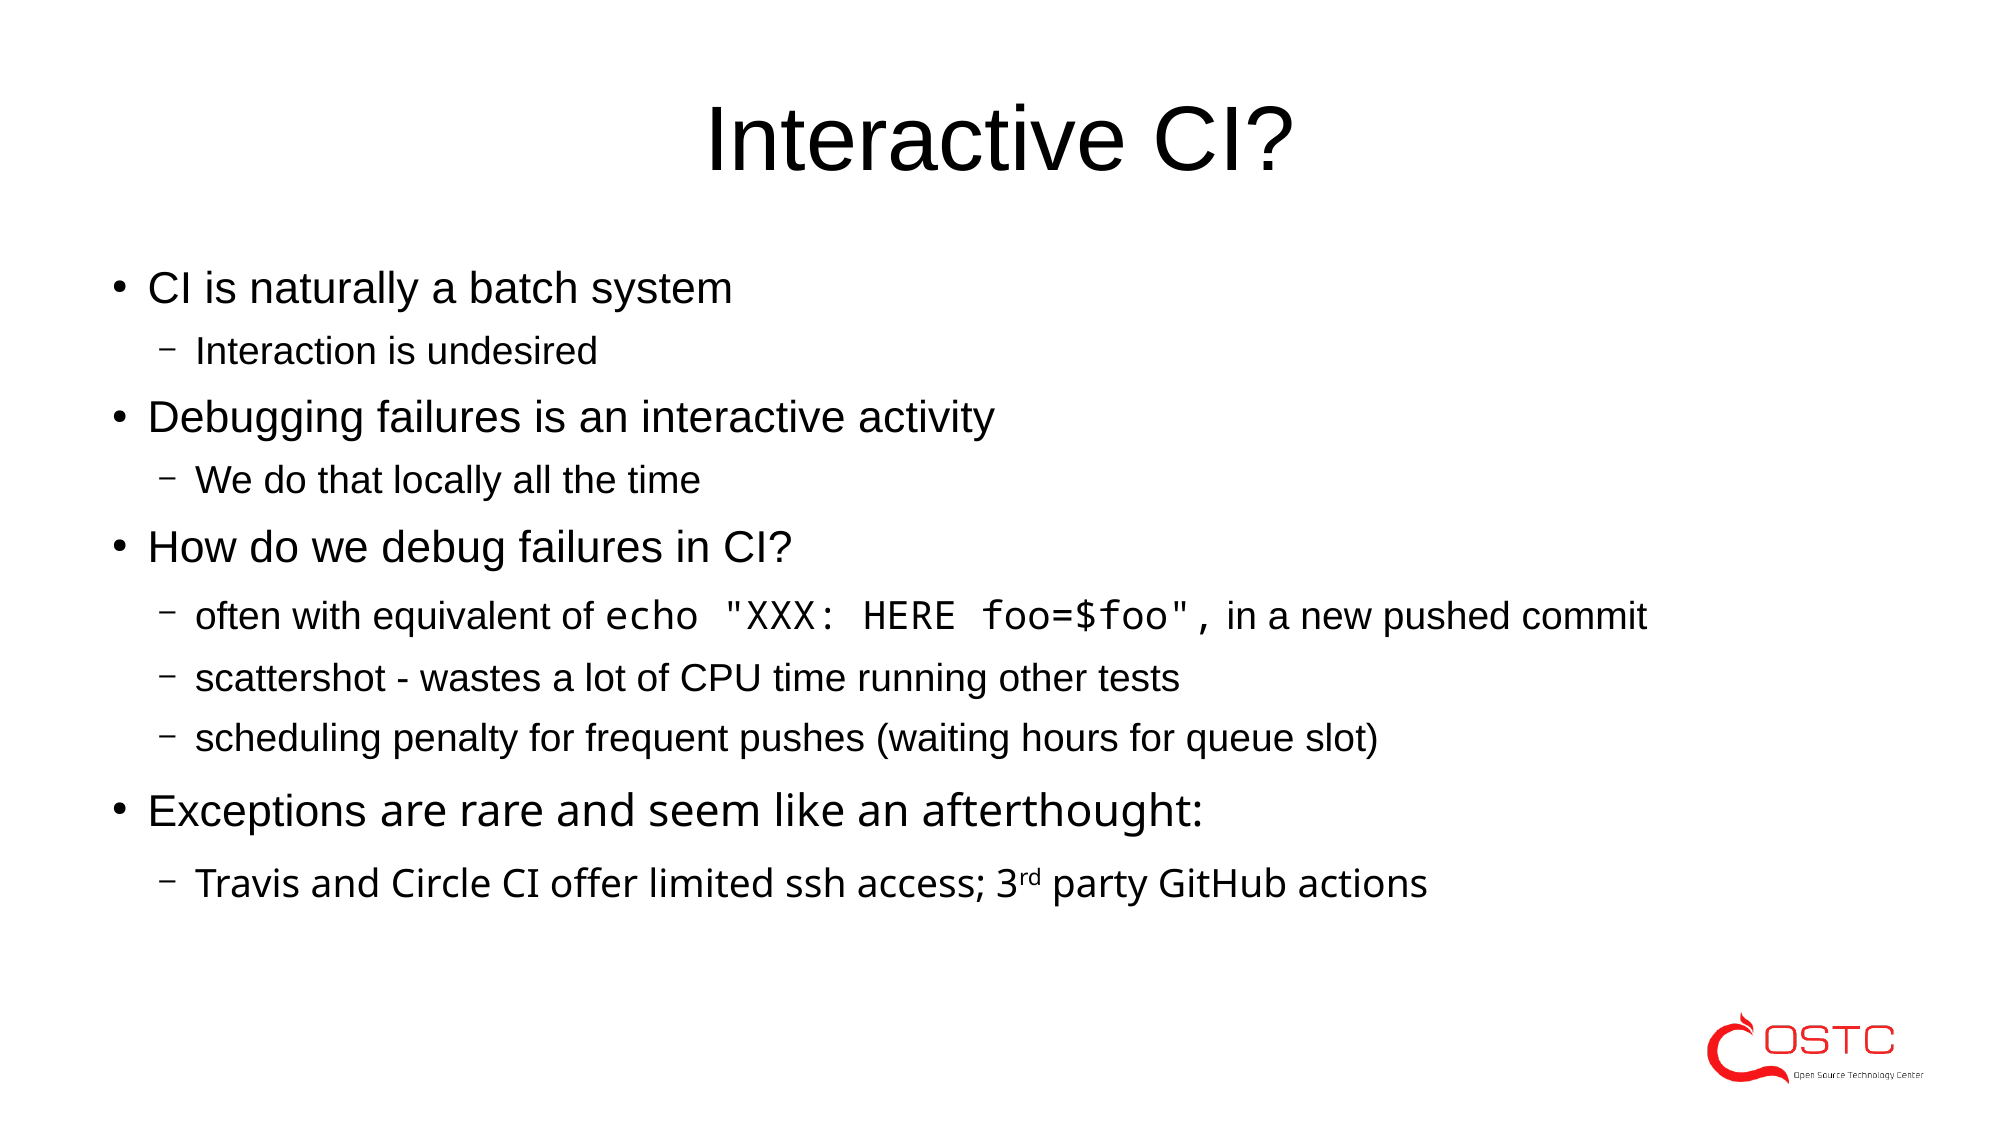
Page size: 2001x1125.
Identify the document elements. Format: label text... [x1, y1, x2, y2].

list CI is naturally a batch system Interaction is undesired Debugging failures is an interactive activity We do that locally all the time How do we debug failures in CI? often with equivalent of echo "XXX: HERE foo=$foo", in a new pushed commit scattershot - wastes a lot of CPU time running other tests scheduling penalty for frequent pushes (waiting hours for queue slot) Exceptions are rare and seem like an afterthought: Travis and Circle CI offer limited ssh access; 3rd party GitHub actions [100, 263, 1901, 916]
title Interactive CI? [100, 44, 1901, 233]
picture [1643, 933, 2001, 1125]
